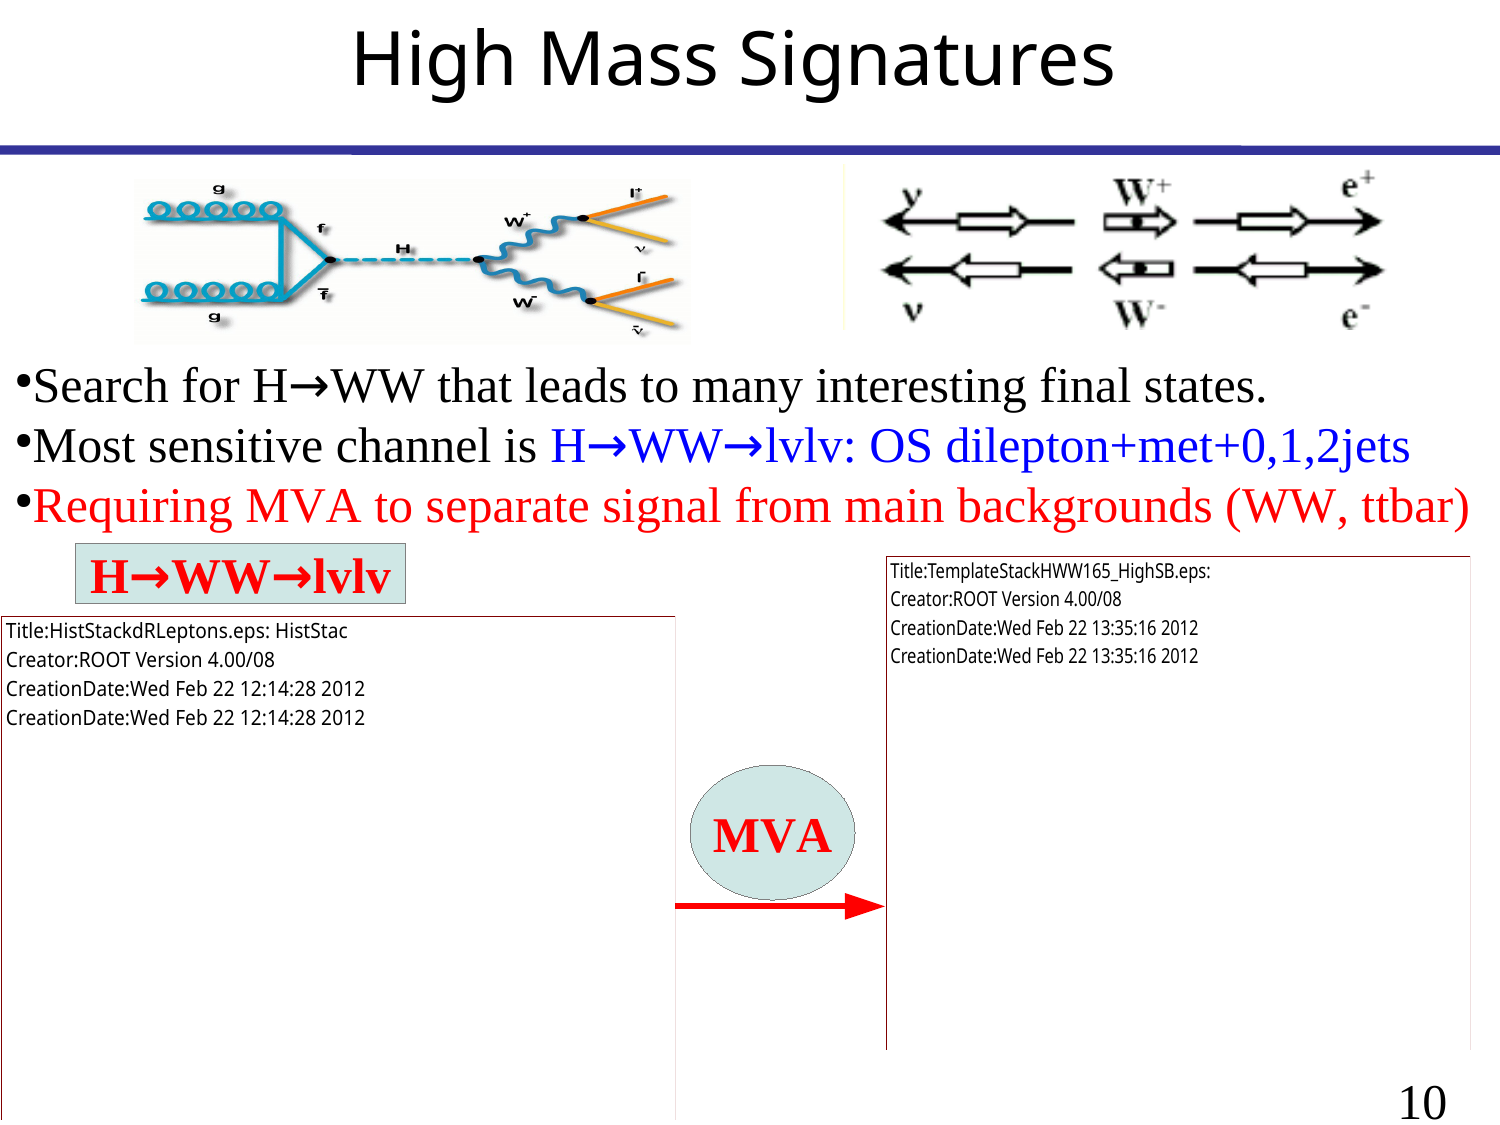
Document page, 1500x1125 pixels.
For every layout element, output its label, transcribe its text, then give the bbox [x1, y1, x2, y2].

text_box MVA [690, 765, 856, 901]
text_box Search for H→WW that leads to many interesting final states. Most sensitive channel is H→WW→lvlv: OS dilepton+met+0,1,2jets Requiring MVA to separate signal from main backgrounds (WW, ttbar) [0, 345, 1500, 540]
text_box H→WW→lvlv [75, 543, 406, 604]
picture [0, 615, 676, 1120]
picture [843, 164, 1426, 330]
title High Mass Signatures [0, 11, 1468, 115]
text_box 10 [1382, 1062, 1473, 1125]
picture [134, 179, 691, 345]
picture [885, 554, 1471, 1051]
